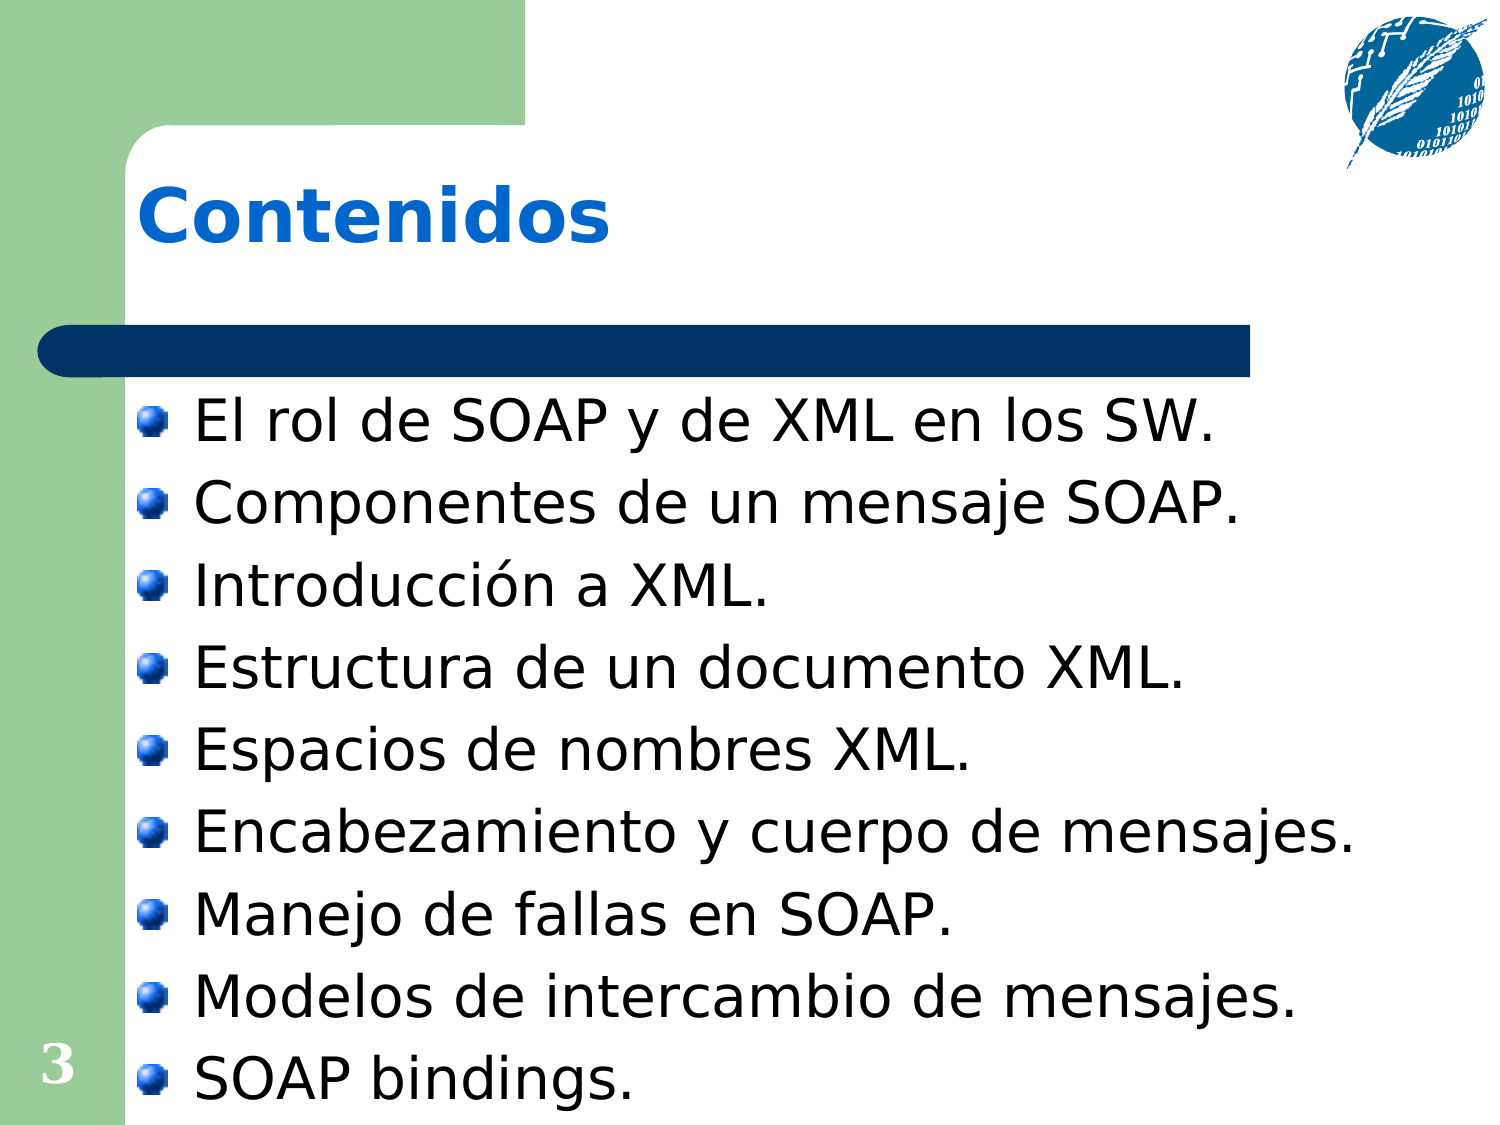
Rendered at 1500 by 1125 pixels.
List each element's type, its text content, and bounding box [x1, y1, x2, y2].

title Contenidos [136, 136, 1414, 301]
picture [1416, 140, 1425, 149]
picture [1433, 139, 1440, 147]
picture [1436, 127, 1450, 136]
picture [1341, 15, 1487, 172]
list El rol de SOAP y de XML en los SW. Componentes de un mensaje SOAP. Introducción a XML. Estructura de un documento XML. Espacios de nombres XML. Encabezamiento y cuerpo de mensajes. Manejo de fallas en SOAP. Modelos de intercambio de mensajes. SOAP bindings. [137, 387, 1400, 1114]
picture [1427, 138, 1431, 148]
